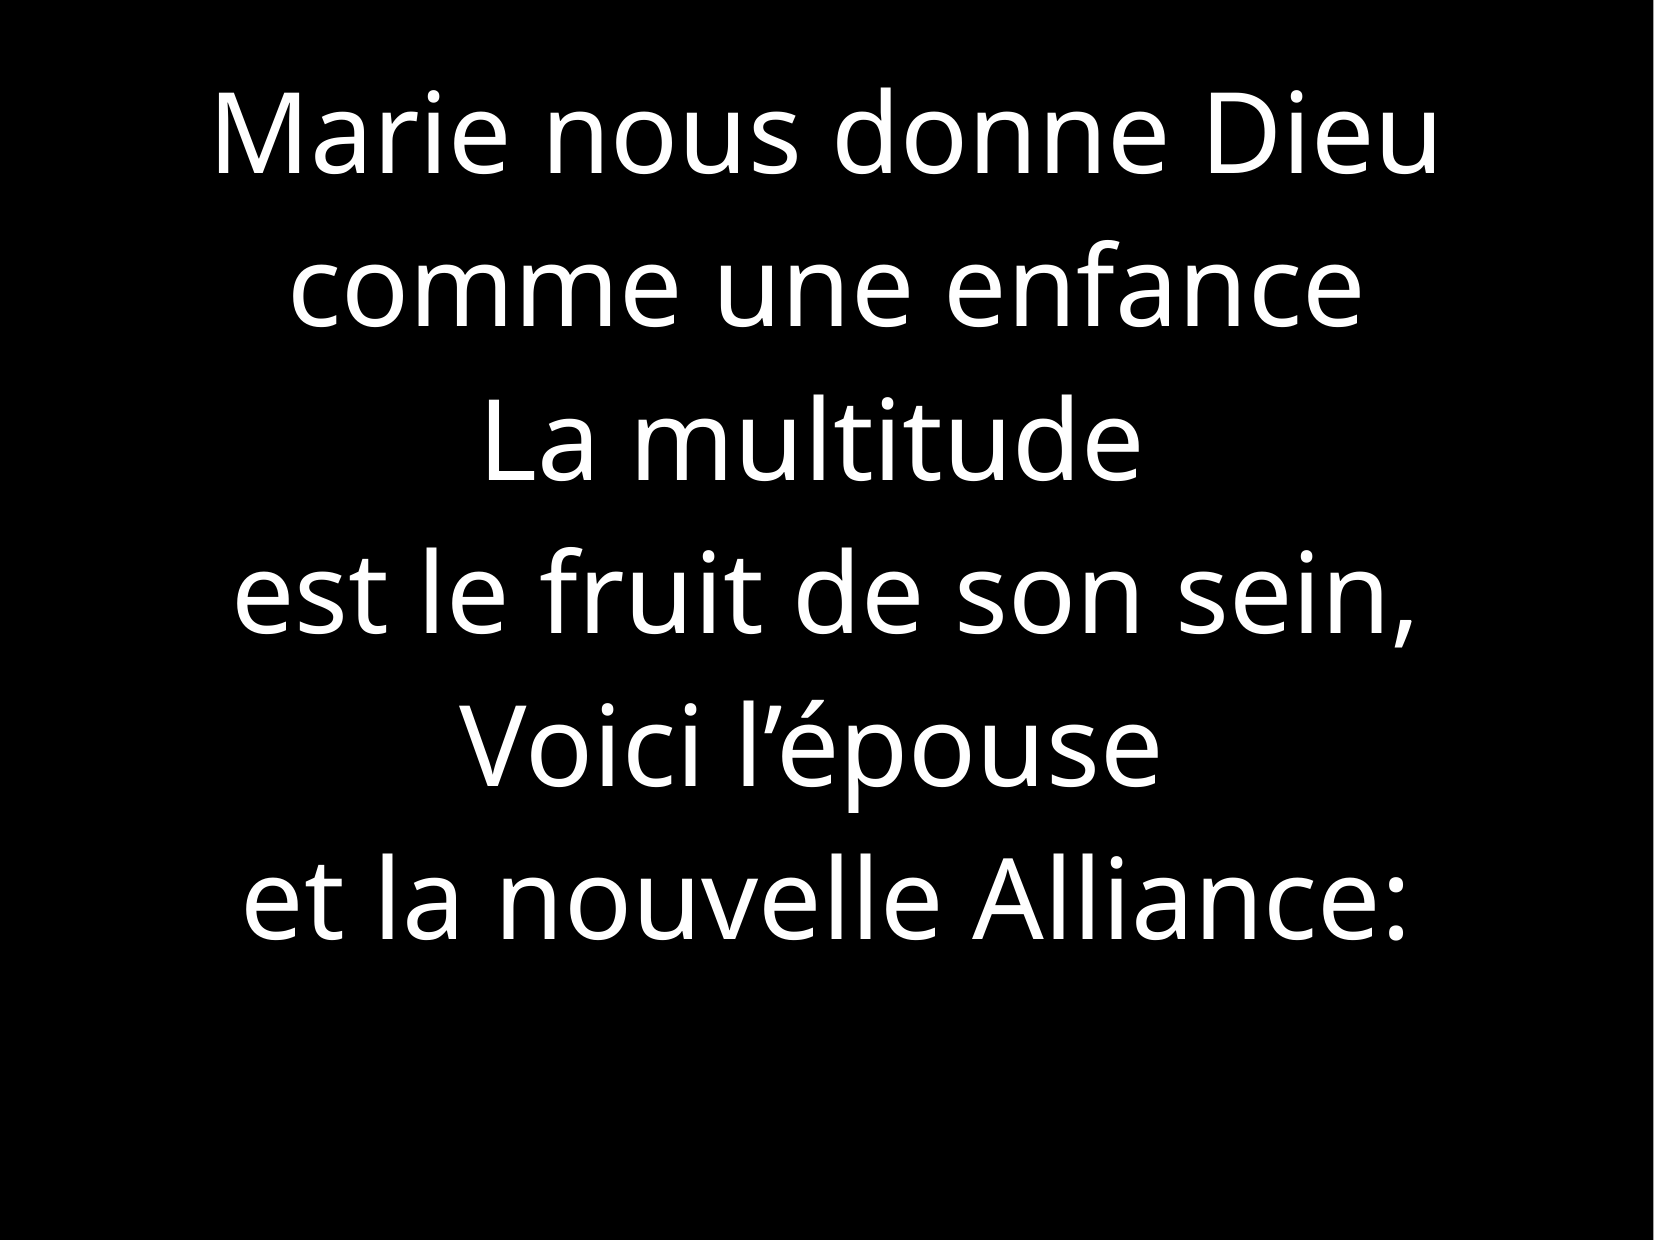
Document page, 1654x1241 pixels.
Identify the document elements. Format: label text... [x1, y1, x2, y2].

subtitle Marie nous donne Dieu comme une enfance La multitude est le fruit de son sein, Voici l’épouse et la nouvelle Alliance: [82, 40, 1571, 1139]
